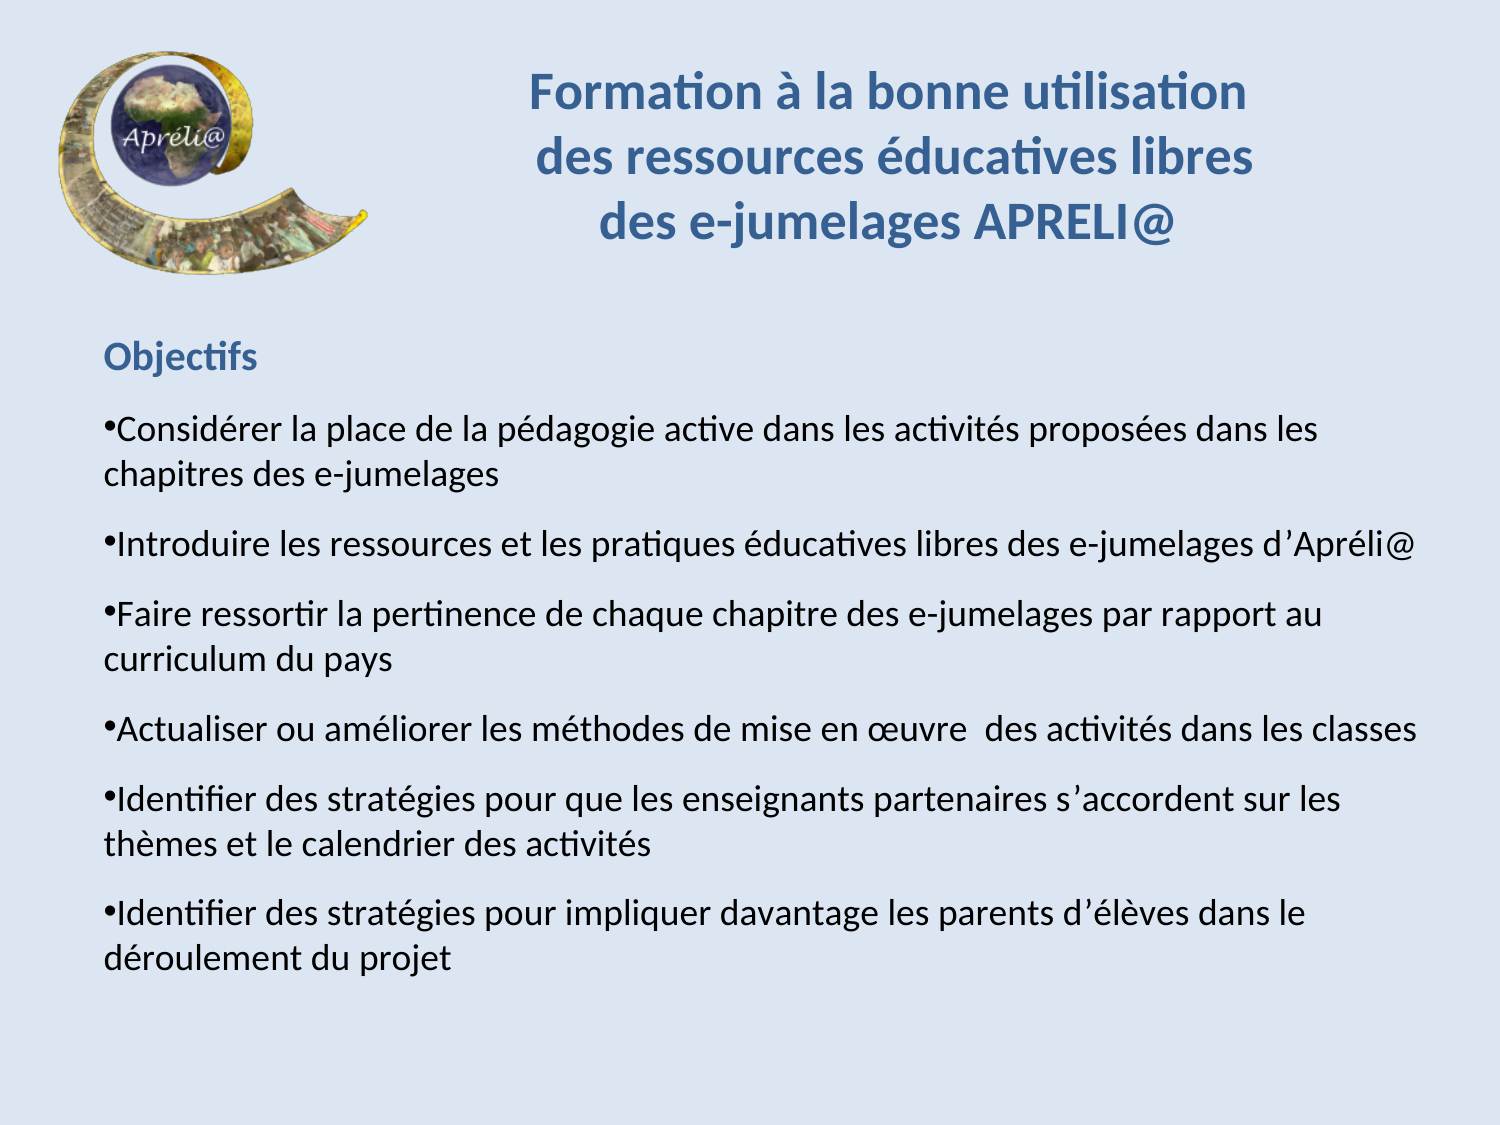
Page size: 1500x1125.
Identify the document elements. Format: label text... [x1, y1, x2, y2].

text_box Objectifs Considérer la place de la pédagogie active dans les activités proposées dans les chapitres des e-jumelages Introduire les ressources et les pratiques éducatives libres des e-jumelages d’Apréli@ Faire ressortir la pertinence de chaque chapitre des e-jumelages par rapport au curriculum du pays Actualiser ou améliorer les méthodes de mise en œuvre des activités dans les classes Identifier des stratégies pour que les enseignants partenaires s’accordent sur les thèmes et le calendrier des activités Identifier des stratégies pour impliquer davantage les parents d’élèves dans le déroulement du projet [88, 320, 1445, 987]
picture [48, 47, 372, 278]
text_box Formation à la bonne utilisation des ressources éducatives libres des e-jumelages APRELI@ [374, 47, 1416, 259]
